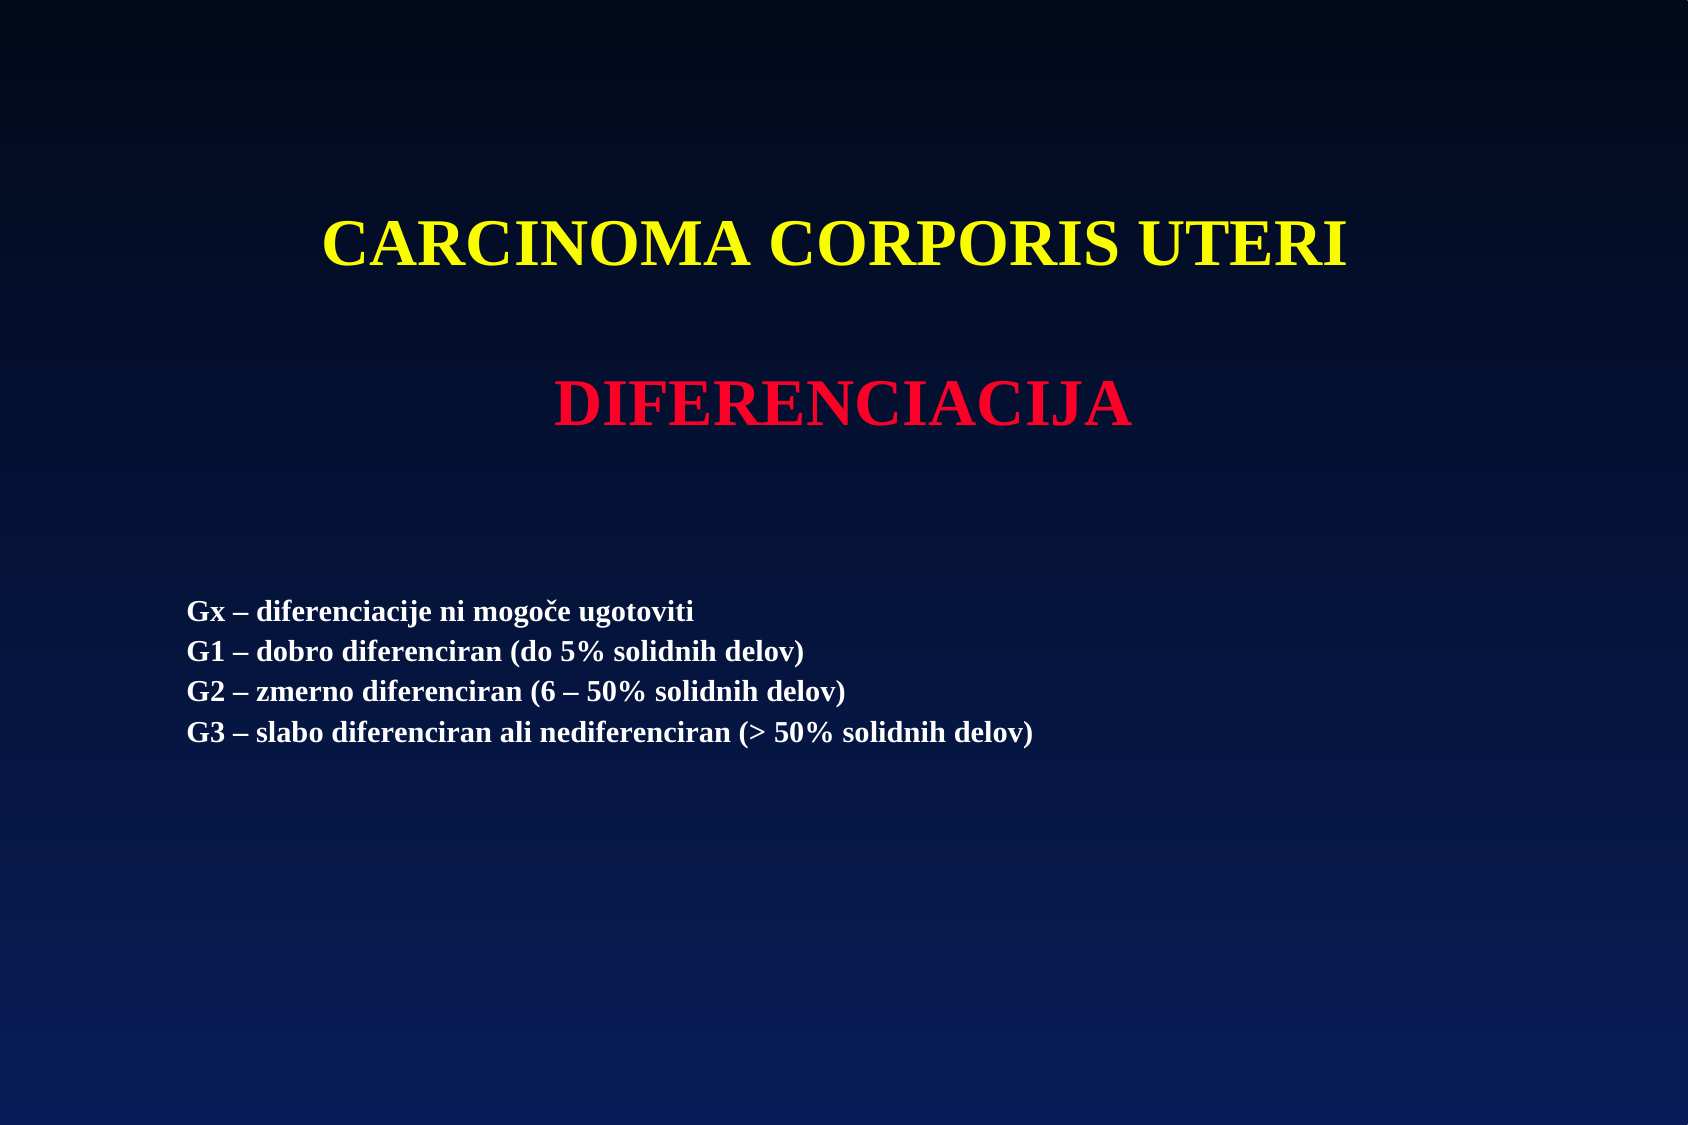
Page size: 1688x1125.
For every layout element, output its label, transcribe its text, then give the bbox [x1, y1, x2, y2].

title CARCINOMA CORPORIS UTERI DIFERENCIACIJA [0, 149, 1688, 488]
list Gx – diferenciacije ni mogoče ugotoviti G1 – dobro diferenciran (do 5% solidnih delov) G2 – zmerno diferenciran (6 – 50% solidnih delov) G3 – slabo diferenciran ali nediferenciran (> 50% solidnih delov) [137, 587, 1613, 963]
